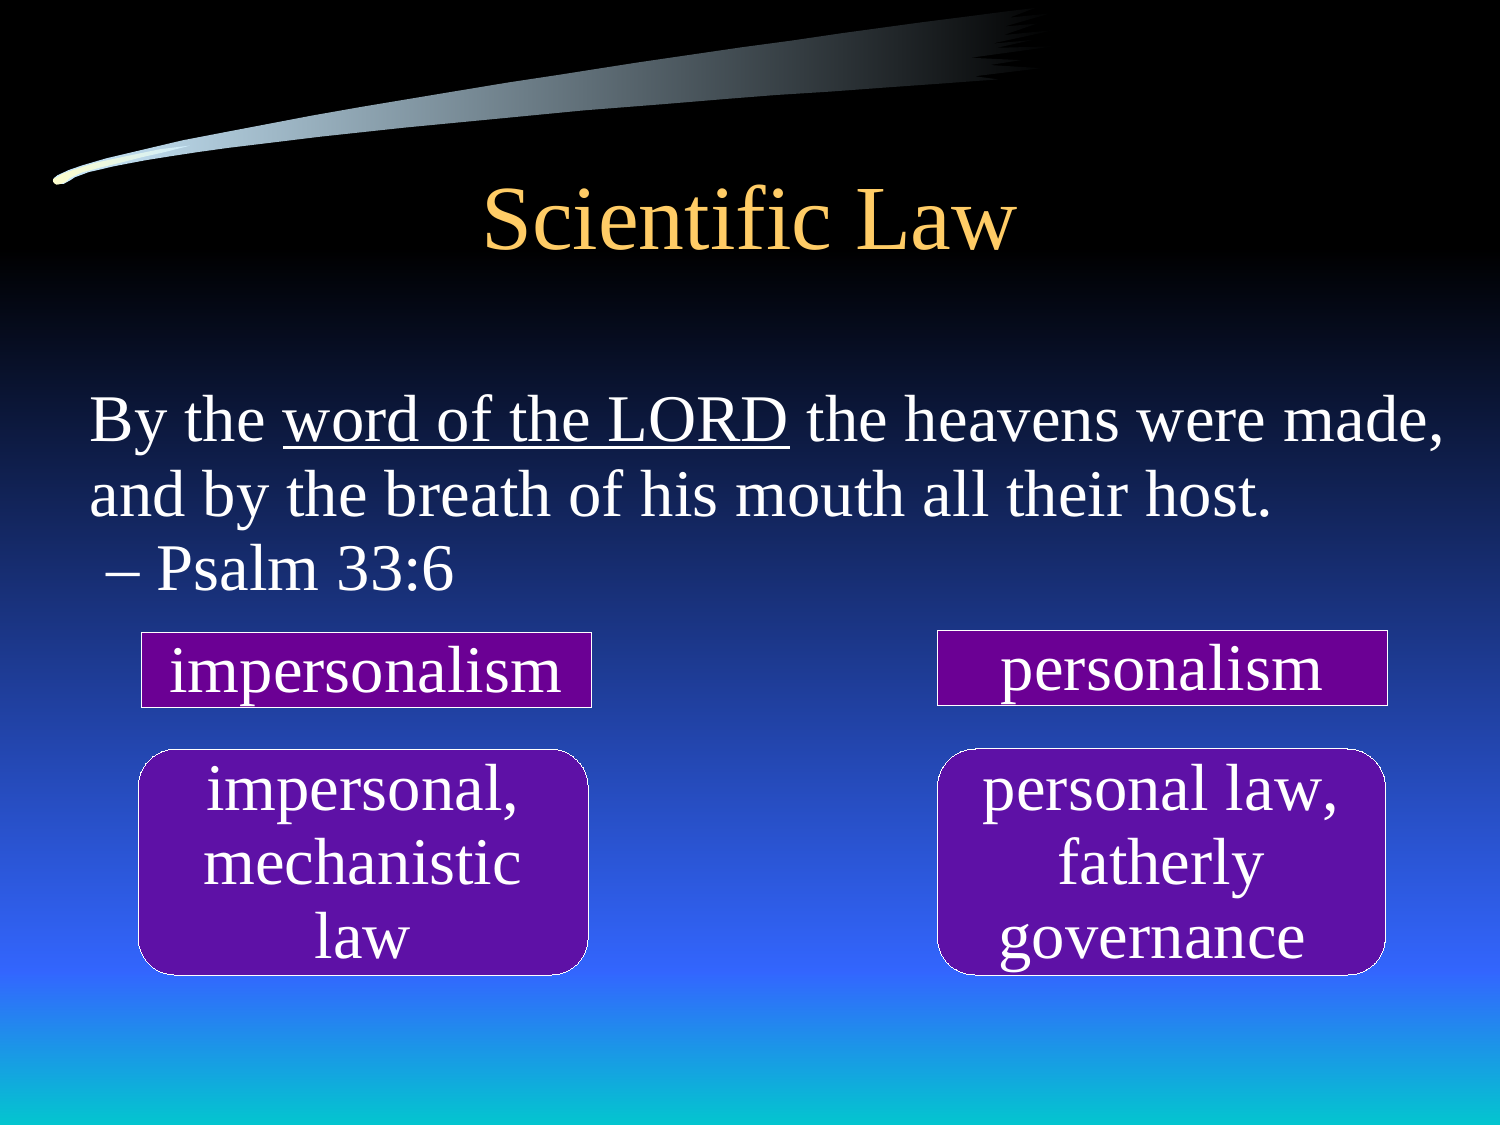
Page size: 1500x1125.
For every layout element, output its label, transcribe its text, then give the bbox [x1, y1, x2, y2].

text_box personalism [937, 630, 1388, 706]
text_box impersonalism [141, 632, 592, 708]
text_box By the word of the LORD the heavens were made, and by the breath of his mouth all their host. – Psalm 33:6 [75, 375, 1500, 612]
text_box impersonal, mechanistic law [138, 749, 589, 976]
title Scientific Law [112, 124, 1388, 313]
text_box personal law, fatherly governance [937, 748, 1386, 976]
